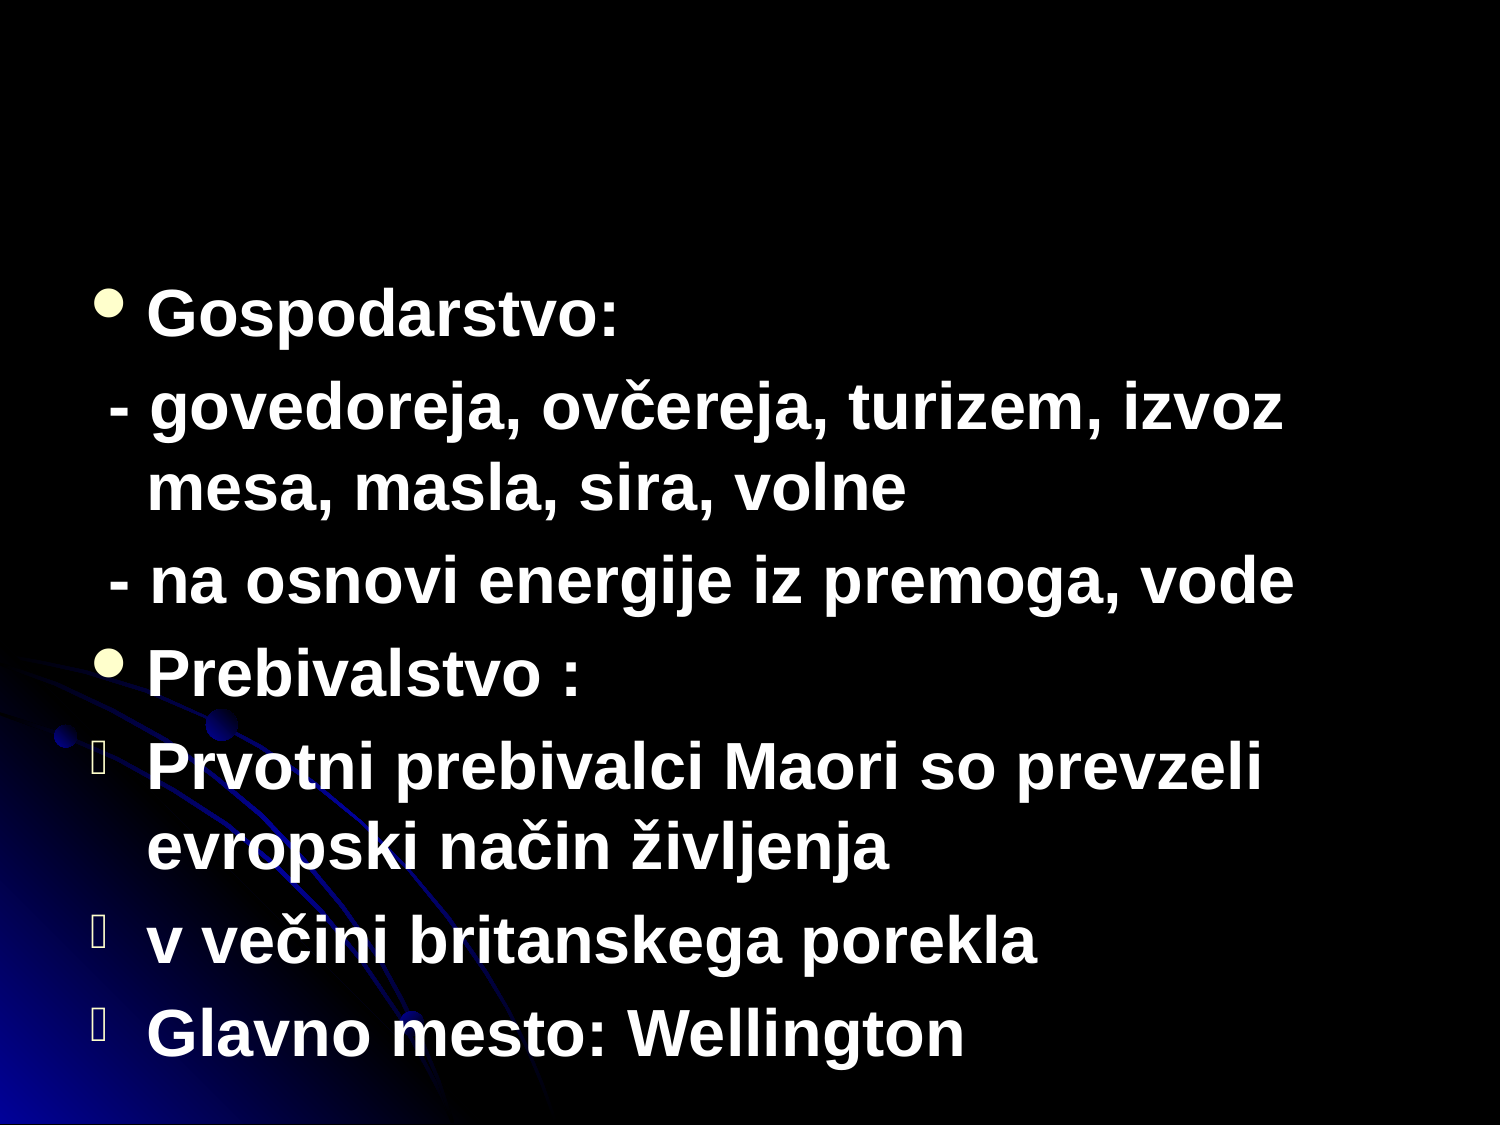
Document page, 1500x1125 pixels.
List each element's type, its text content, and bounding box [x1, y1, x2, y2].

list Gospodarstvo: - govedoreja, ovčereja, turizem, izvoz mesa, masla, sira, volne - na osnovi energije iz premoga, vode Prebivalstvo : Prvotni prebivalci Maori so prevzeli evropski način življenja v večini britanskega porekla Glavno mesto: Wellington [75, 262, 1425, 1006]
